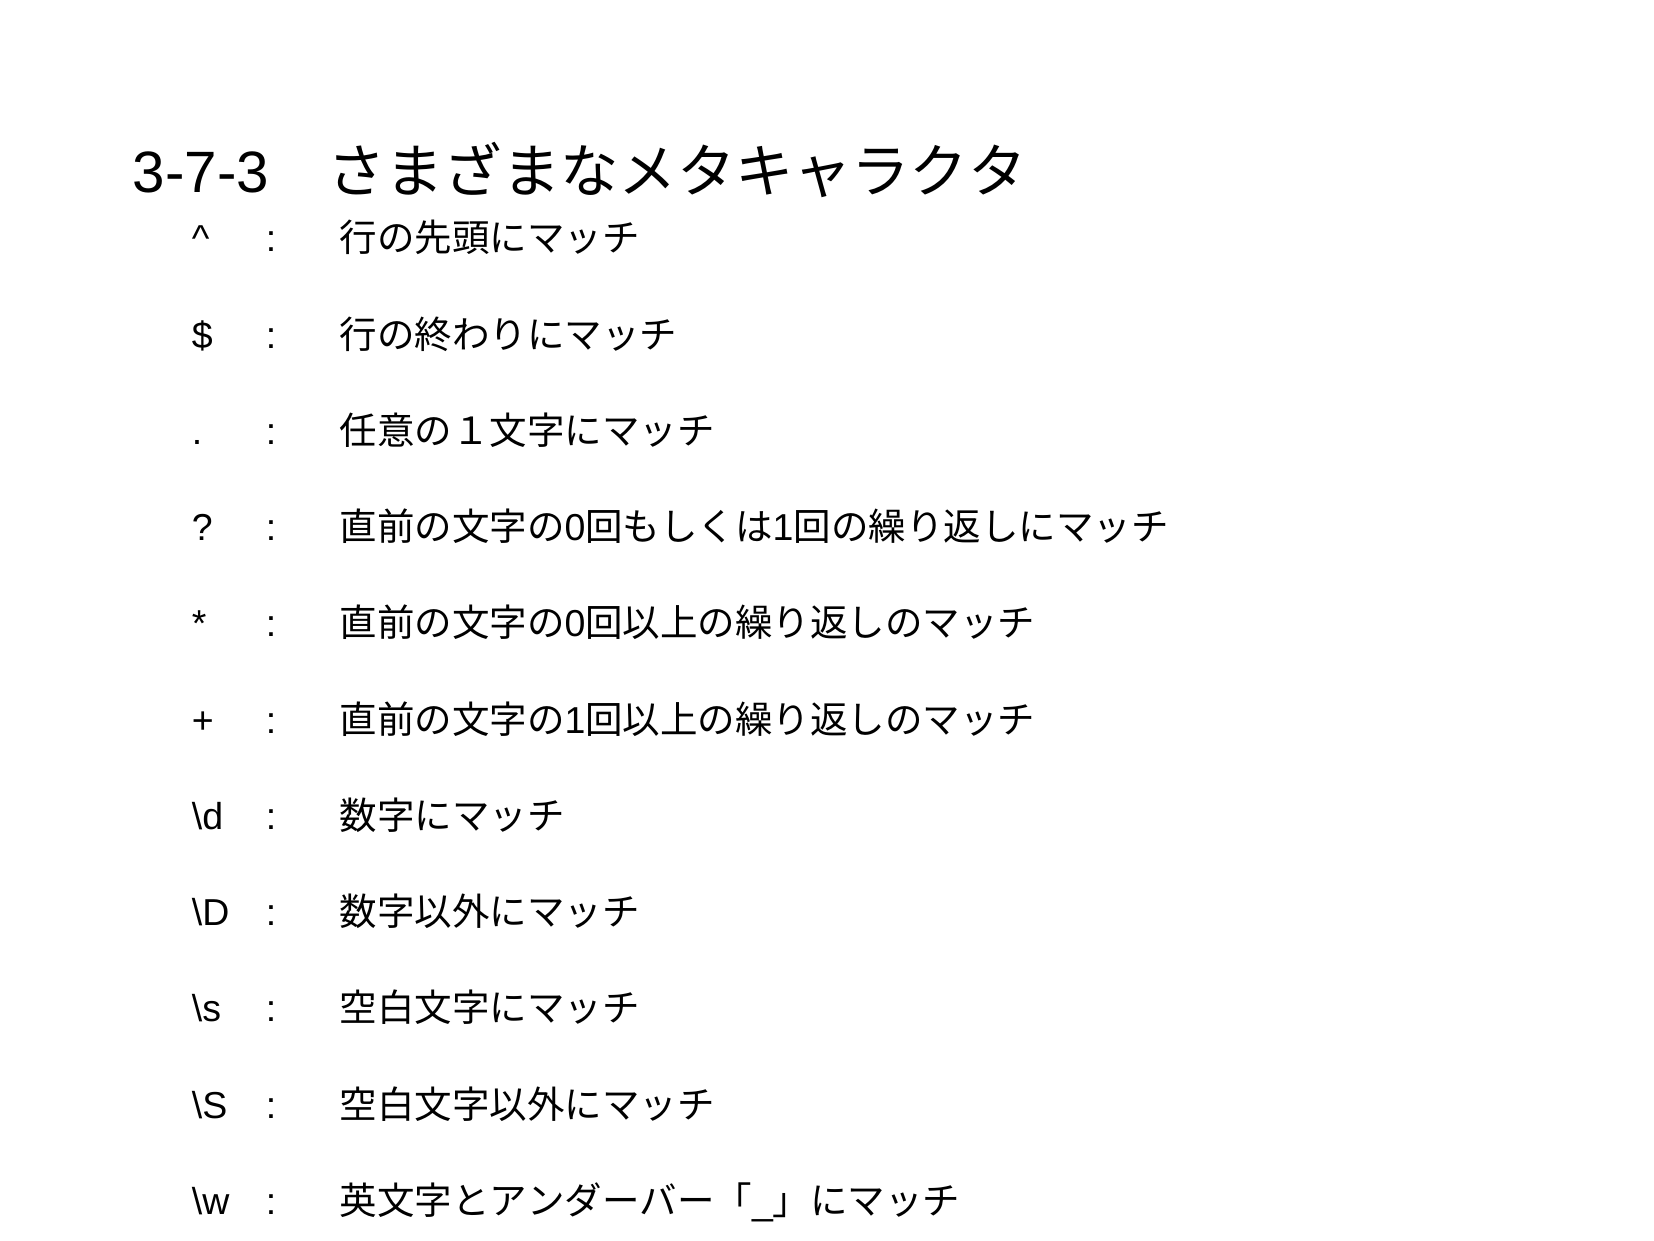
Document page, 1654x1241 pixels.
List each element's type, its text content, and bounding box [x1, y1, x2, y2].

text_box 3-7-3 さまざまなメタキャラクタ [118, 118, 1625, 198]
text_box ^ : 行の先頭にマッチ $ : 行の終わりにマッチ . : 任意の１文字にマッチ ? : 直前の文字の0回もしくは1回の繰り返しにマッチ * : 直前の文字の0回以上の繰り返しのマッチ + : 直前の文字の1回以上の繰り返しのマッチ \d : 数字にマッチ \D : 数字以外にマッチ \s : 空白文字にマッチ \S : 空白文字以外にマッチ \w : 英文字とアンダーバー「_」にマッチ \W : 英文字とアンダーバー「_」以外にマッチ \b : 単語の区切りにマッチ [177, 200, 1595, 1213]
